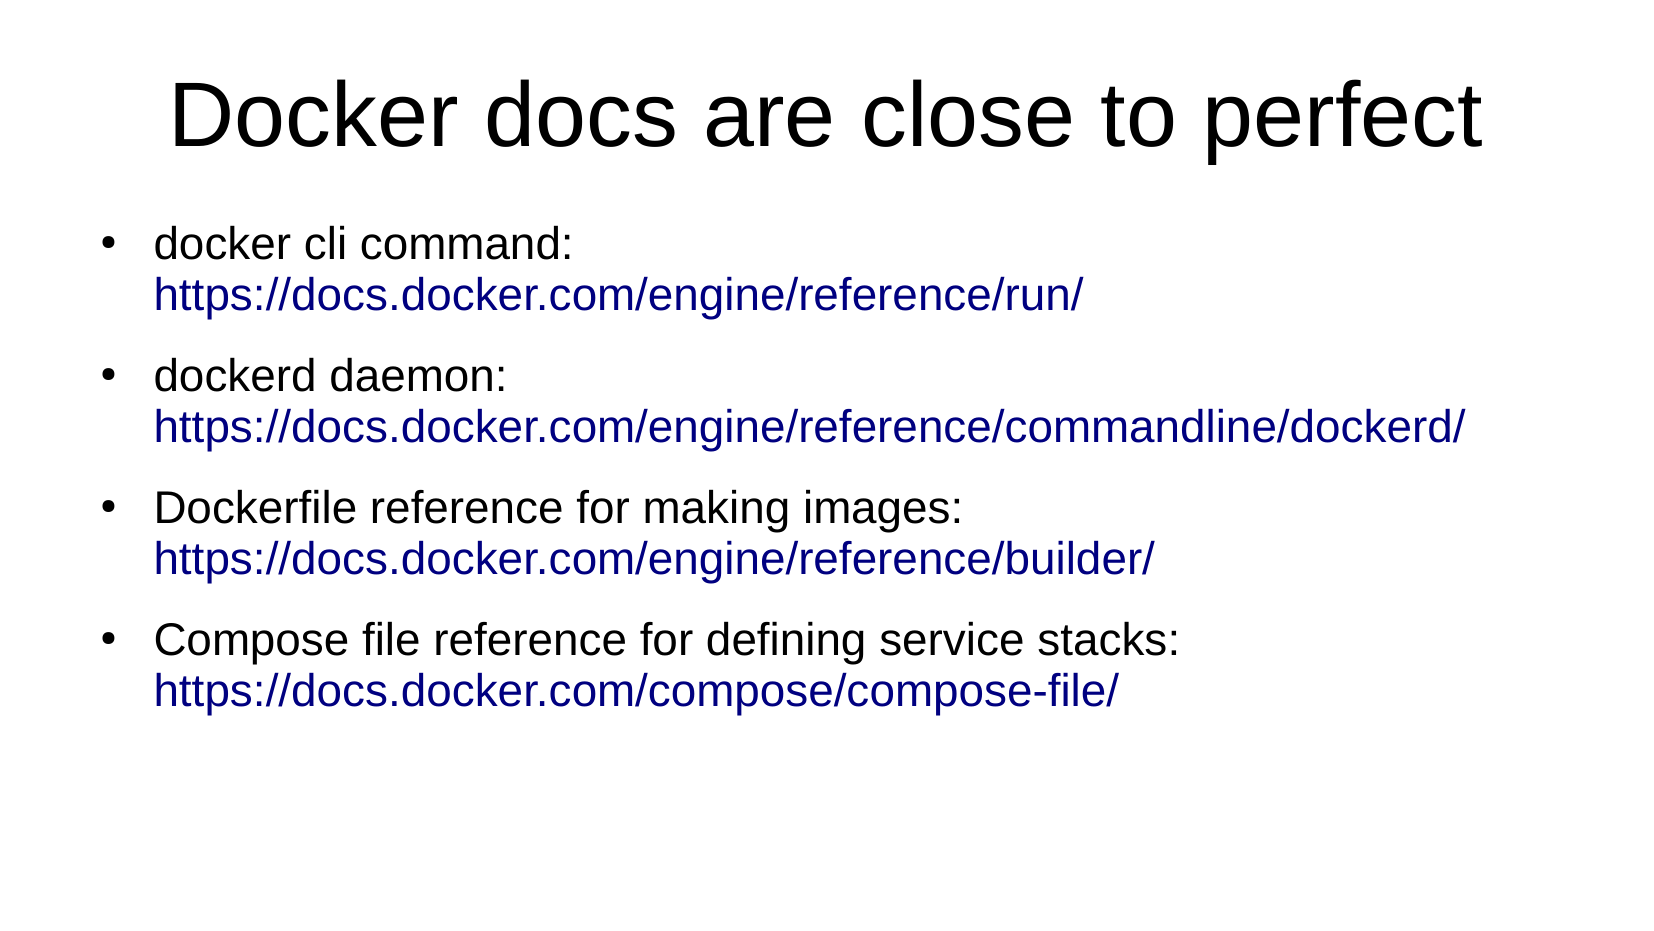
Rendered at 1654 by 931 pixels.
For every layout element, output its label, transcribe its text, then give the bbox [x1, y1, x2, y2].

title Docker docs are close to perfect [82, 37, 1571, 193]
list docker cli command: https://docs.docker.com/engine/reference/run/ dockerd daemon: https://docs.docker.com/engine/reference/commandline/dockerd/ Dockerfile reference for making images: https://docs.docker.com/engine/reference/builder/ Compose file reference for defining service stacks: https://docs.docker.com/compose/compose-file/ [82, 217, 1571, 758]
